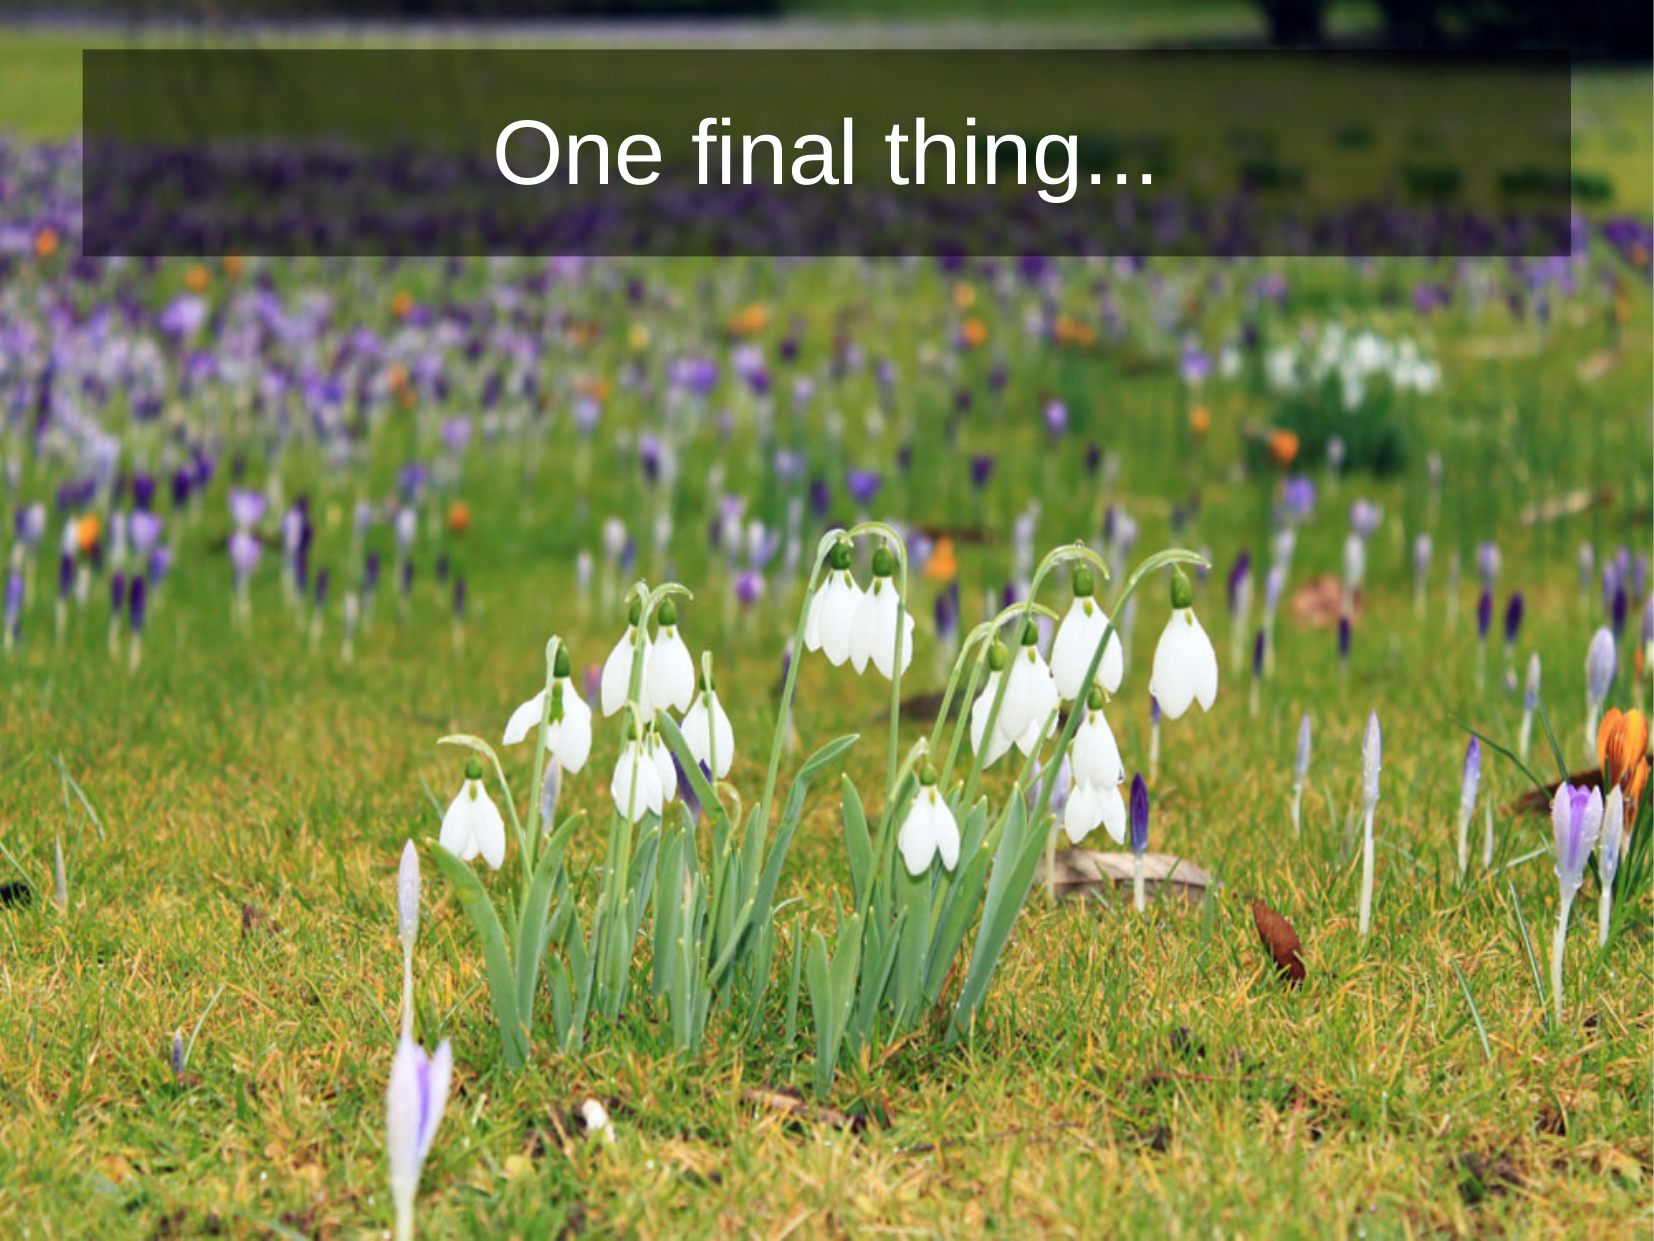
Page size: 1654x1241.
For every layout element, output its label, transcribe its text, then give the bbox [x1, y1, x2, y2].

picture [0, 0, 1654, 1241]
title One final thing... [82, 49, 1571, 257]
